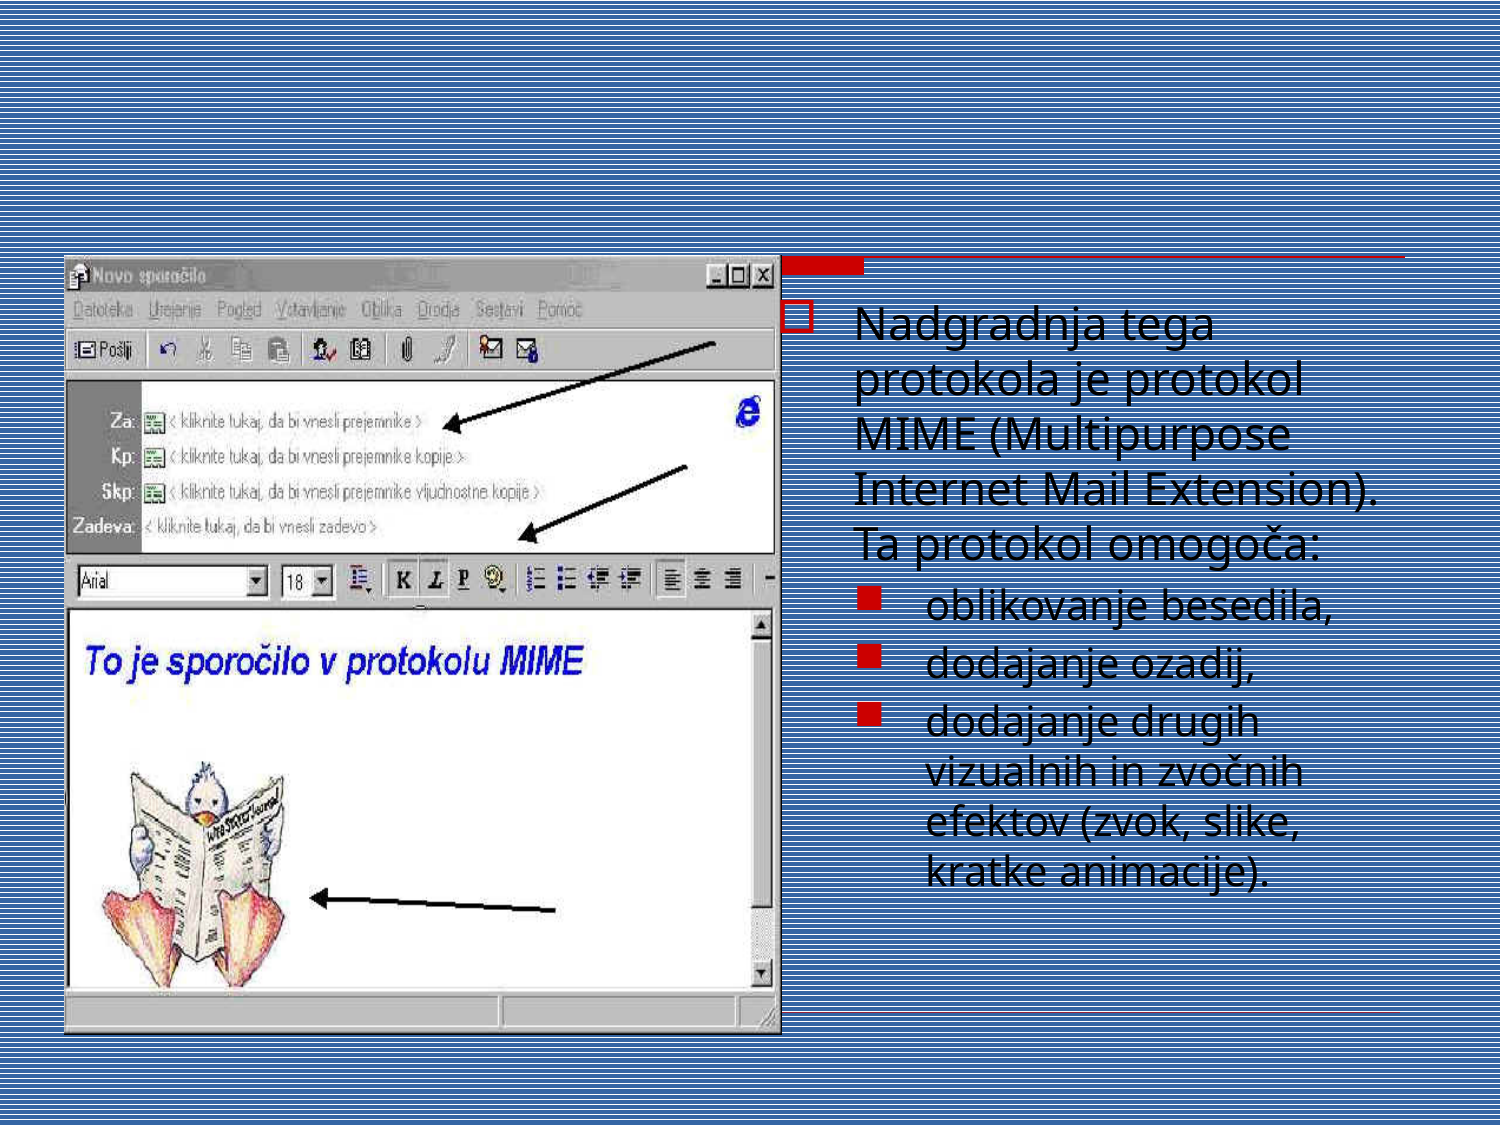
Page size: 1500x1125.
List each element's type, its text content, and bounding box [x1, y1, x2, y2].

list Nadgradnja tega protokola je protokol MIME (Multipurpose Internet Mail Extension). Ta protokol omogoča: oblikovanje besedila, dodajanje ozadij, dodajanje drugih vizualnih in zvočnih efektov (zvok, slike, kratke animacije). [761, 287, 1406, 988]
picture [64, 255, 782, 1035]
